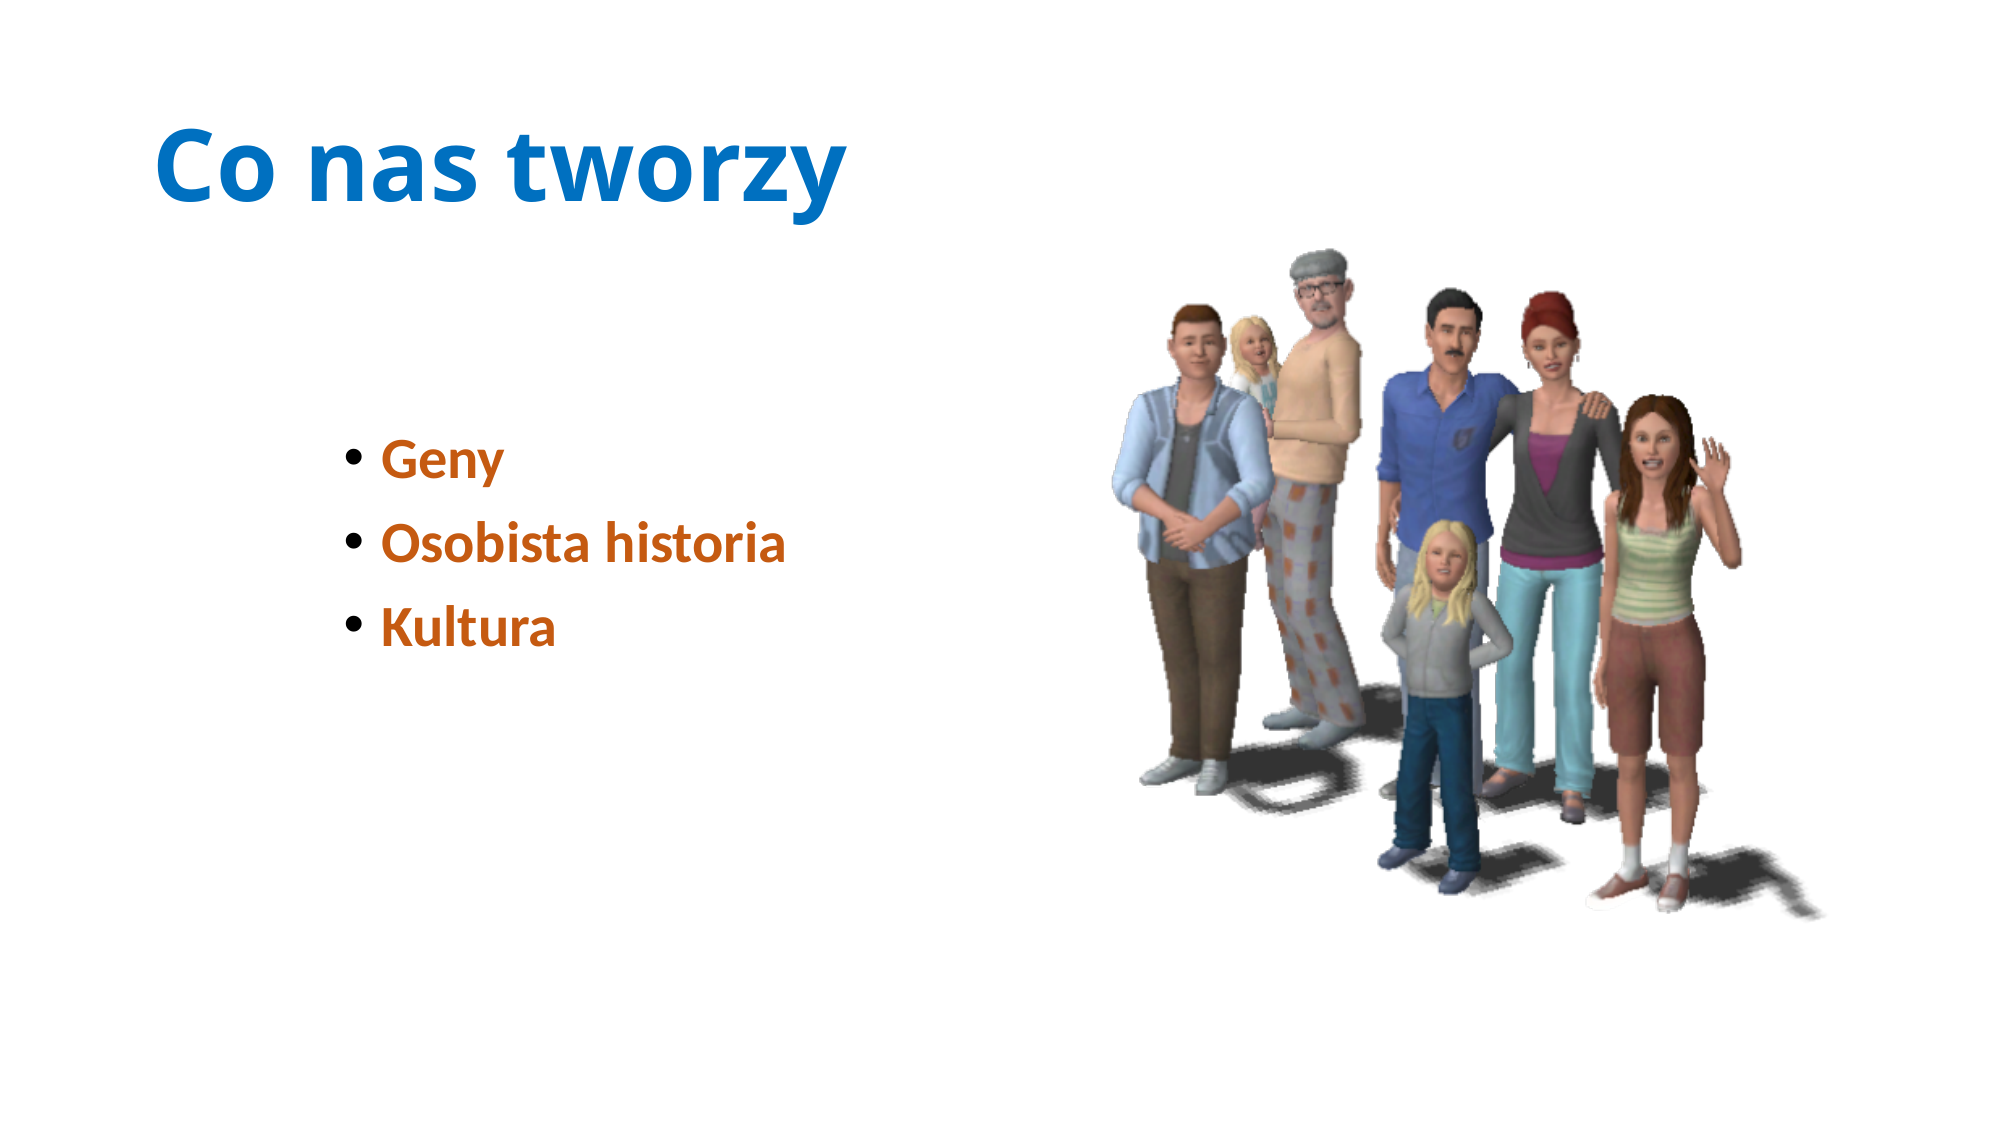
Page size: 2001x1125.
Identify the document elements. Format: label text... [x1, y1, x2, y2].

picture [1072, 186, 1900, 1014]
list Geny Osobista historia Kultura [328, 421, 1001, 779]
title Co nas tworzy [137, 59, 1863, 278]
